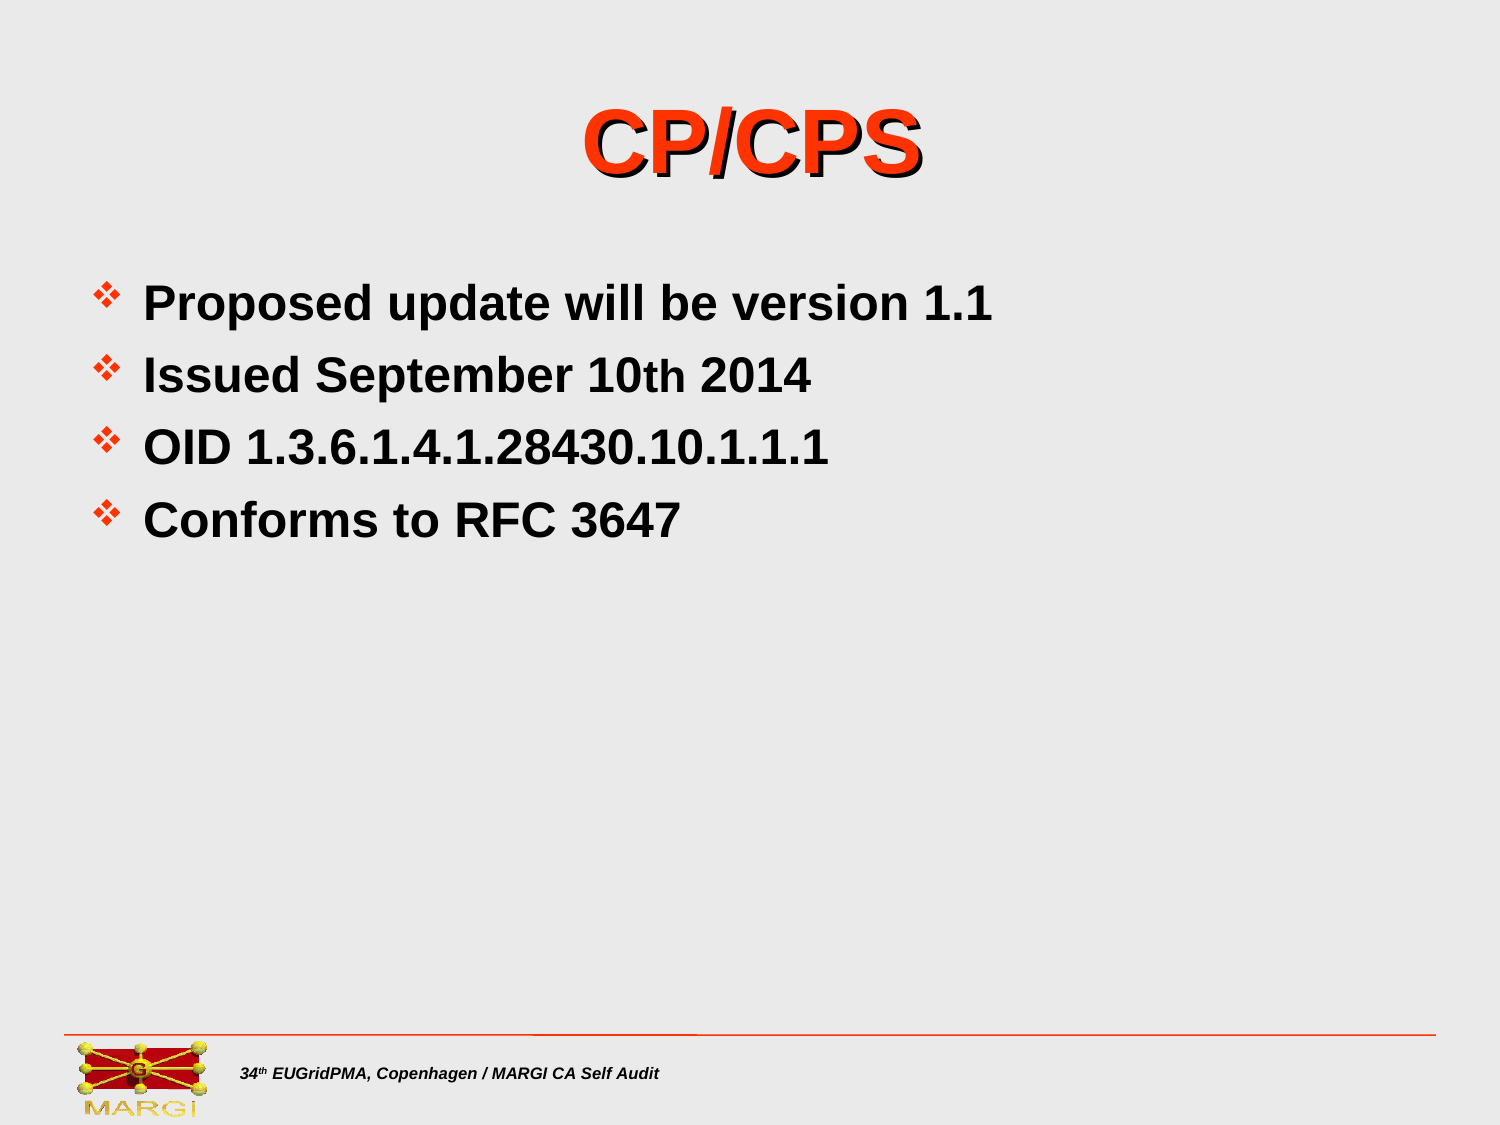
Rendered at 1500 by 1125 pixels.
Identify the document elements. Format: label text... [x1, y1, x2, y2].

text_box Proposed update will be version 1.1 Issued September 10th 2014 OID 1.3.6.1.4.1.28430.10.1.1.1 Conforms to RFC 3647 [75, 262, 1426, 1005]
picture [67, 1033, 219, 1123]
text_box CP/CPS [76, 42, 1427, 231]
